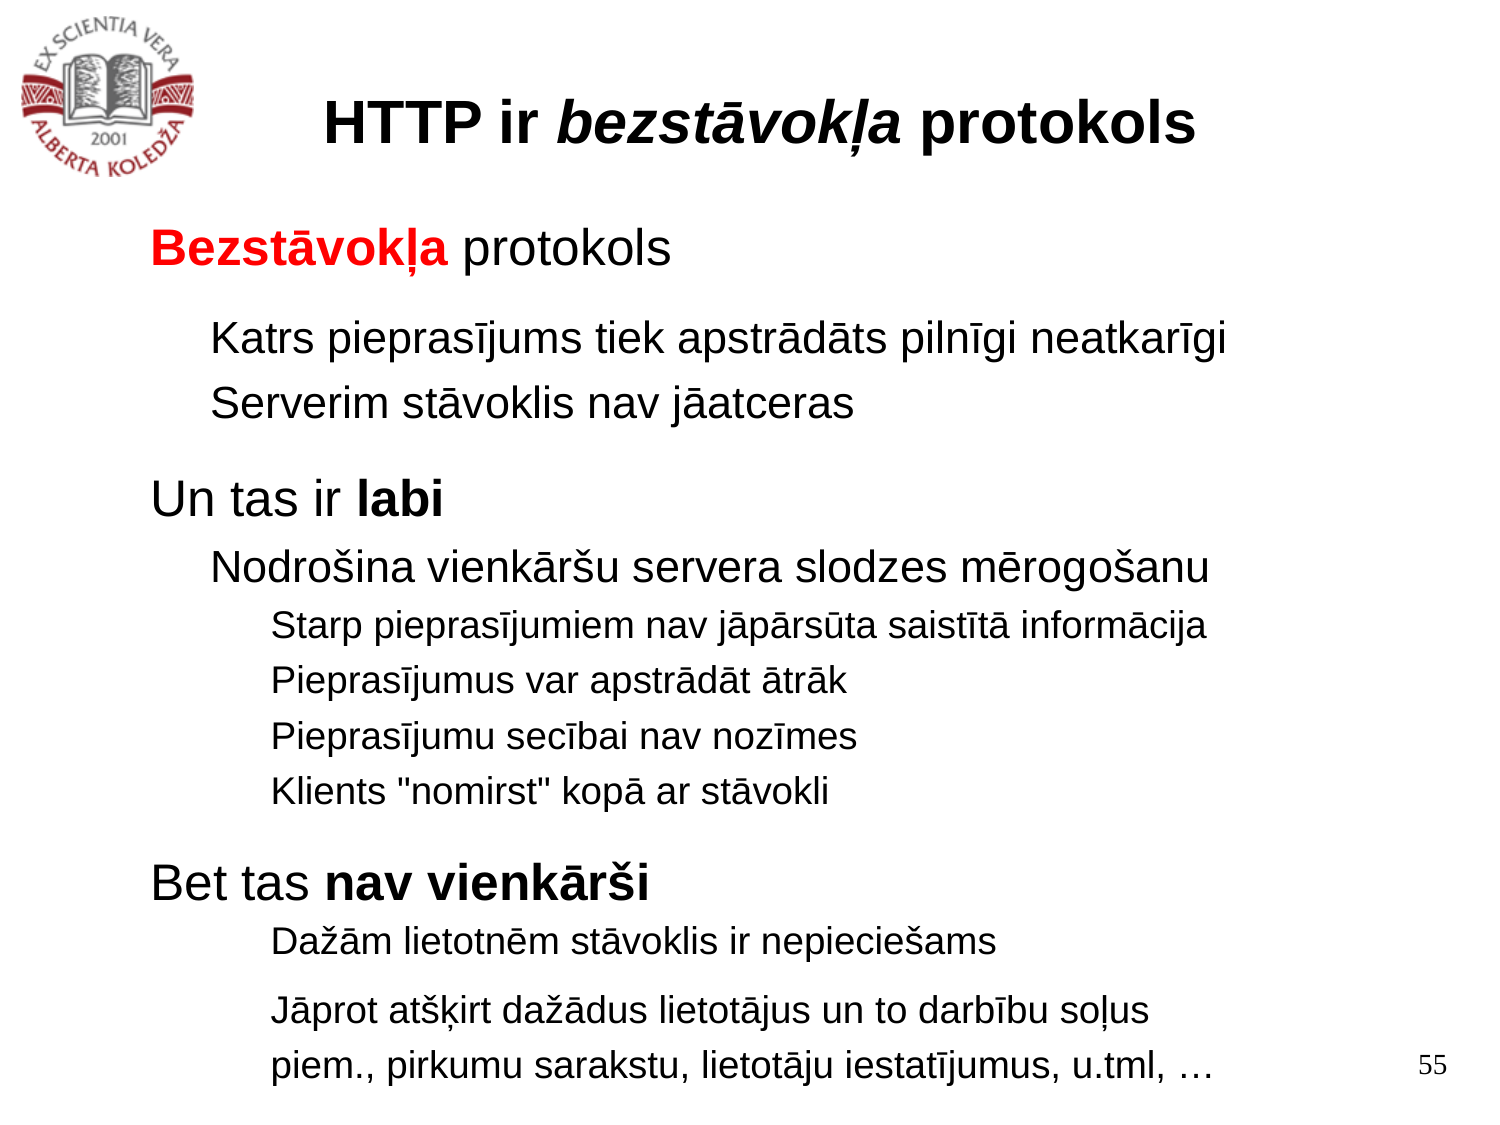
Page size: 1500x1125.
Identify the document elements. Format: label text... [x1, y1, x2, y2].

title HTTP ir bezstāvokļa protokols [50, 62, 1450, 175]
list Bezstāvokļa protokols Katrs pieprasījums tiek apstrādāts pilnīgi neatkarīgi Serverim stāvoklis nav jāatceras Un tas ir labi Nodrošina vienkāršu servera slodzes mērogošanu Starp pieprasījumiem nav jāpārsūta saistītā informācija Pieprasījumus var apstrādāt ātrāk Pieprasījumu secībai nav nozīmes Klients "nomirst" kopā ar stāvokli Bet tas nav vienkārši Dažām lietotnēm stāvoklis ir nepieciešams Jāprot atšķirt dažādus lietotājus un to darbību soļus piem., pirkumu sarakstu, lietotāju iestatījumus, u.tml, … [74, 200, 1463, 1101]
picture [21, 16, 194, 177]
